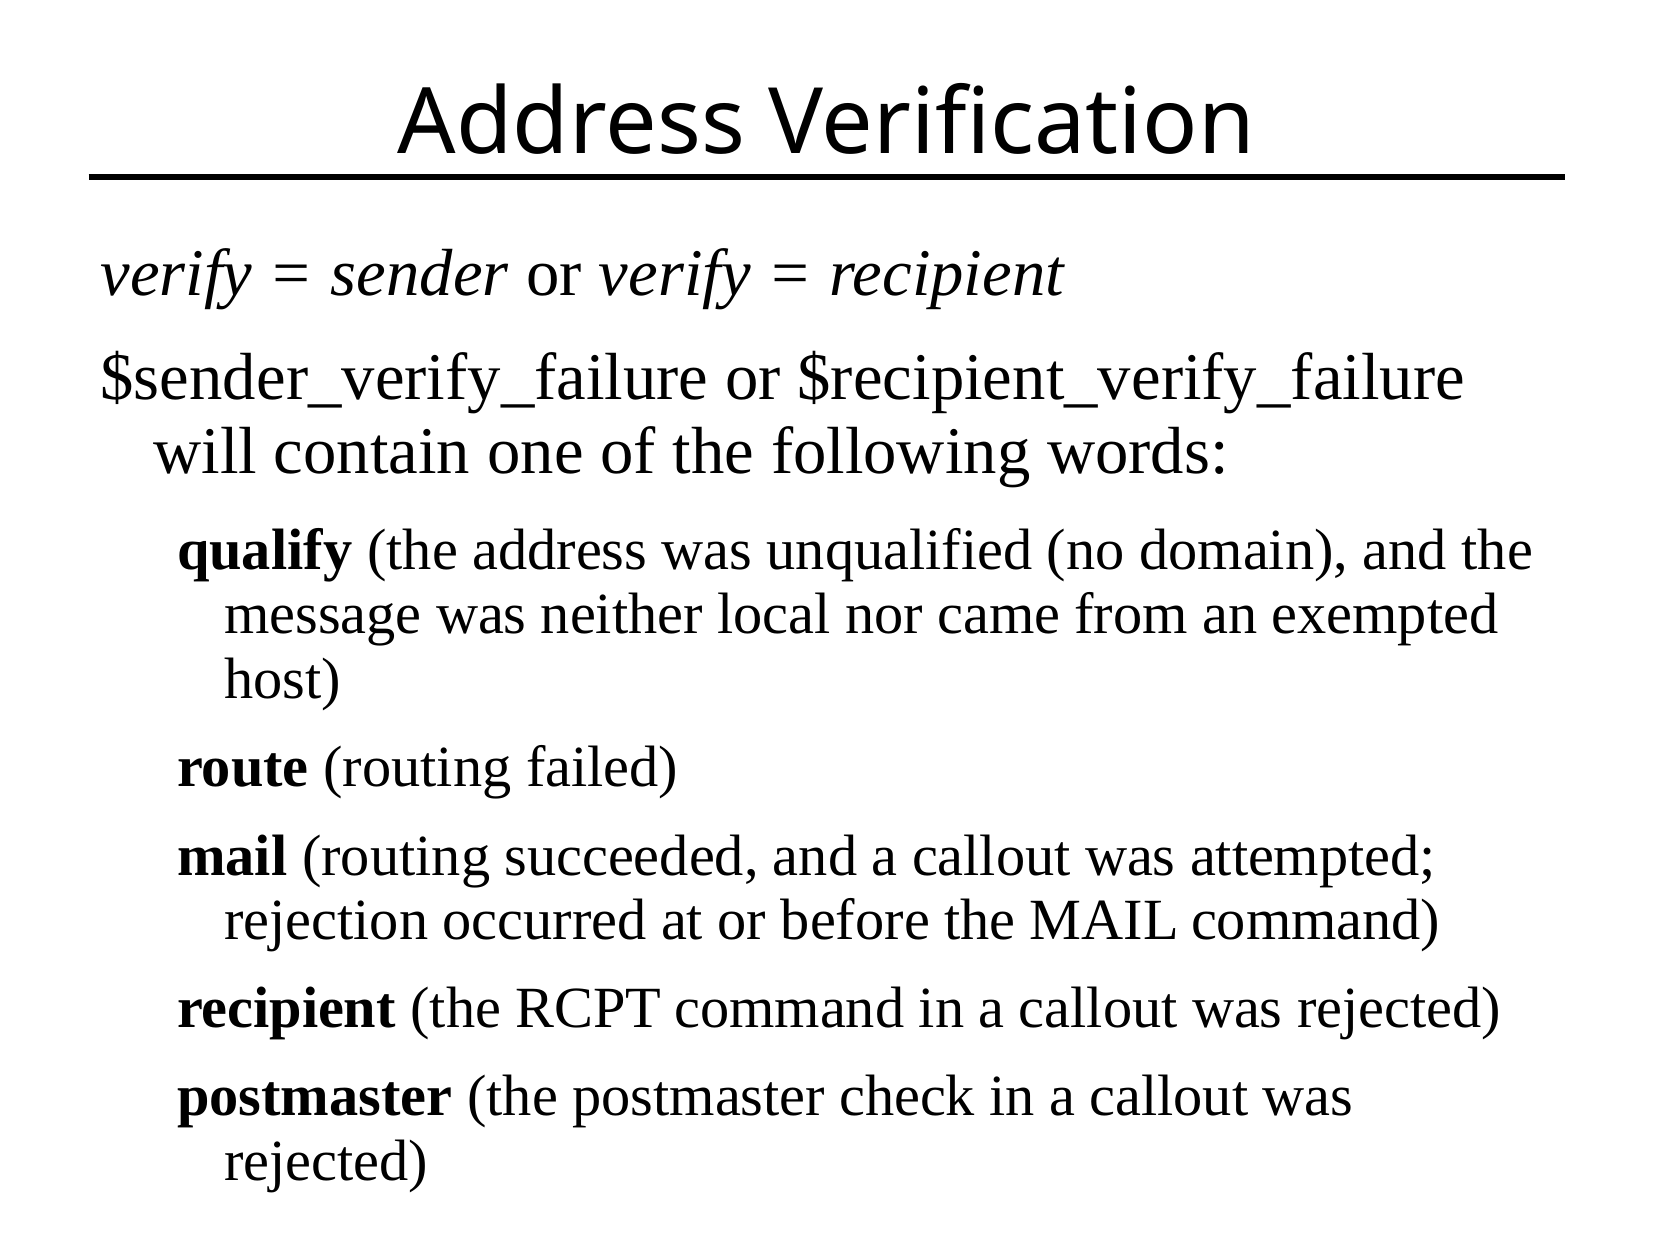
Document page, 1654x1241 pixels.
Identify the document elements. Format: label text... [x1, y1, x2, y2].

list verify = sender or verify = recipient $sender_verify_failure or $recipient_verify_failure will contain one of the following words: qualify (the address was unqualified (no domain), and the message was neither local nor came from an exempted host) route (routing failed) mail (routing succeeded, and a callout was attempted; rejection occurred at or before the MAIL command) recipient (the RCPT command in a callout was rejected) postmaster (the postmaster check in a callout was rejected) [82, 236, 1571, 1193]
title Address Verification [82, 36, 1571, 200]
